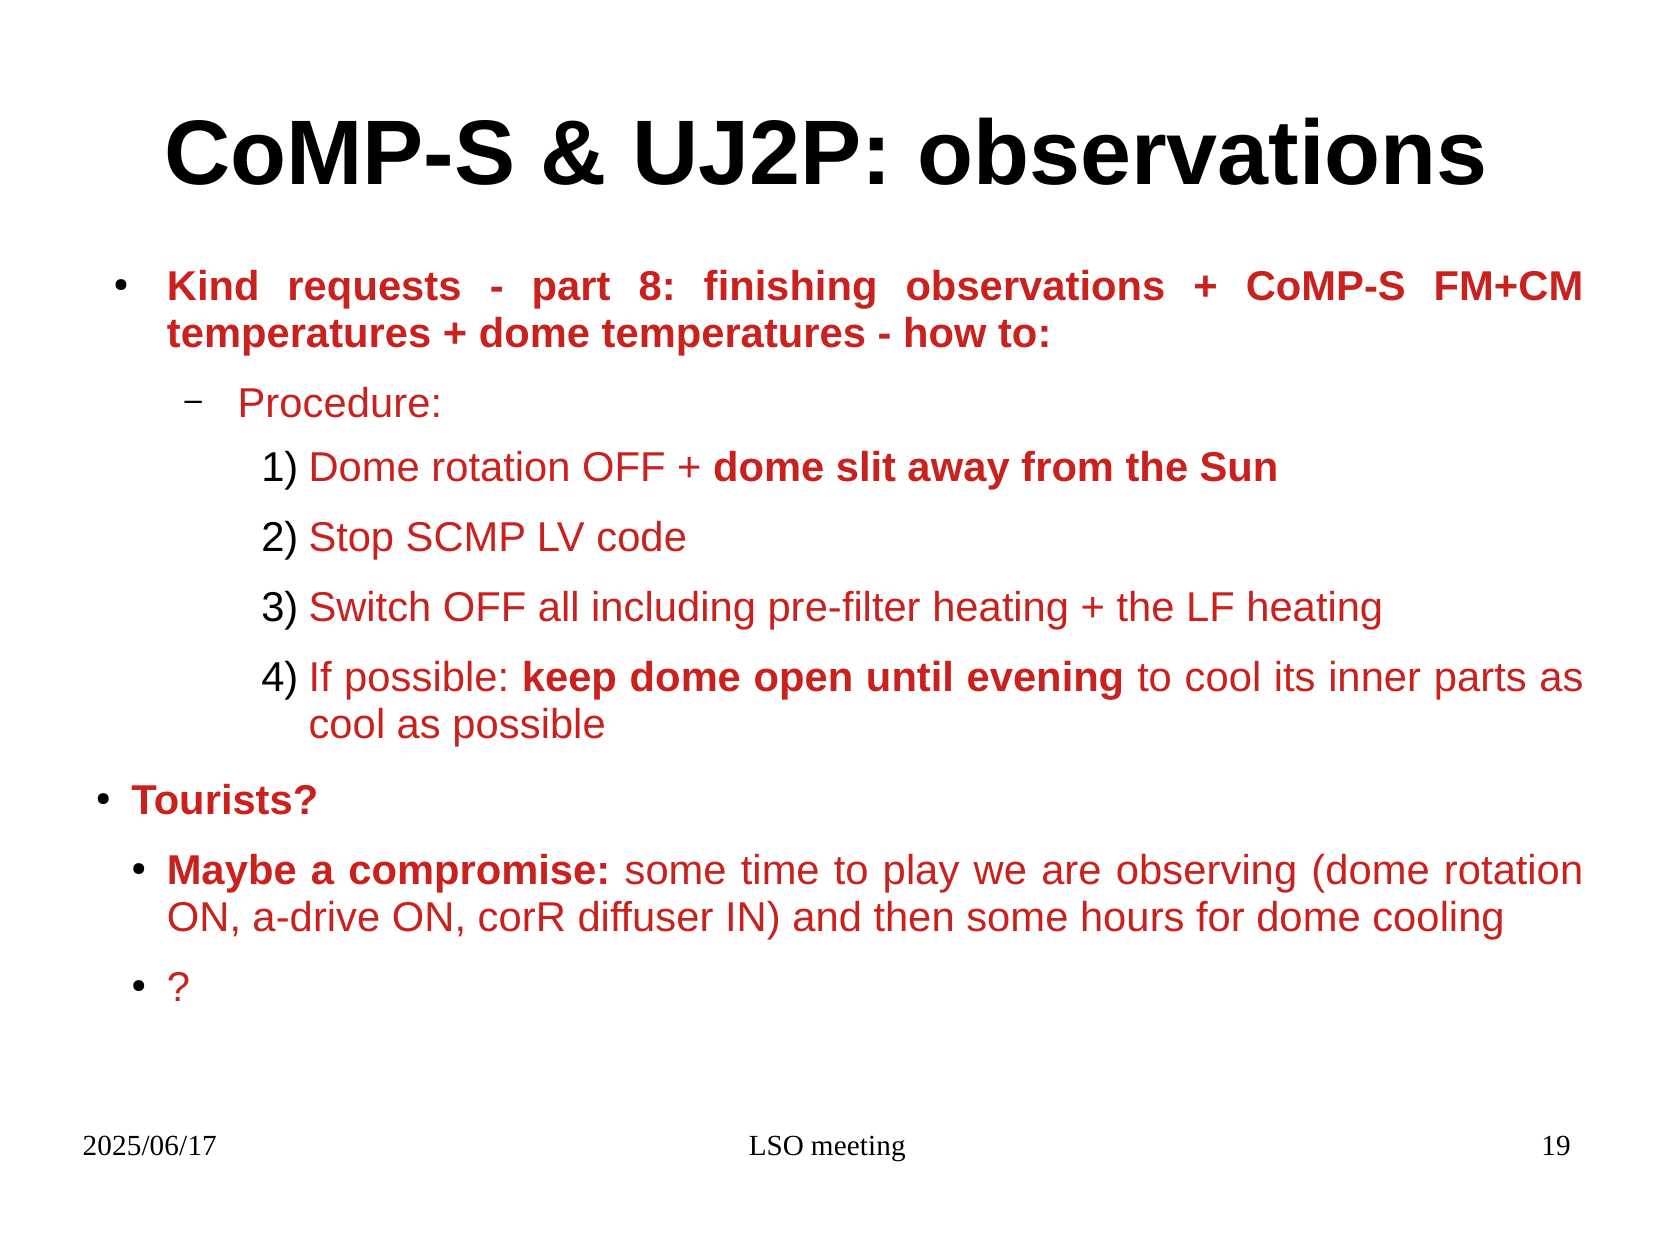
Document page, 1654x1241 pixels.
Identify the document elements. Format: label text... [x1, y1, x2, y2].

list Kind requests - part 8: finishing observations + CoMP-S FM+CM temperatures + dome temperatures - how to: Procedure: Dome rotation OFF + dome slit away from the Sun Stop SCMP LV code Switch OFF all including pre-filter heating + the LF heating If possible: keep dome open until evening to cool its inner parts as cool as possible Tourists? Maybe a compromise: some time to play we are observing (dome rotation ON, a-drive ON, corR diffuser IN) and then some hours for dome cooling ? [95, 263, 1585, 1206]
title CoMP-S & UJ2P: observations [82, 49, 1571, 257]
